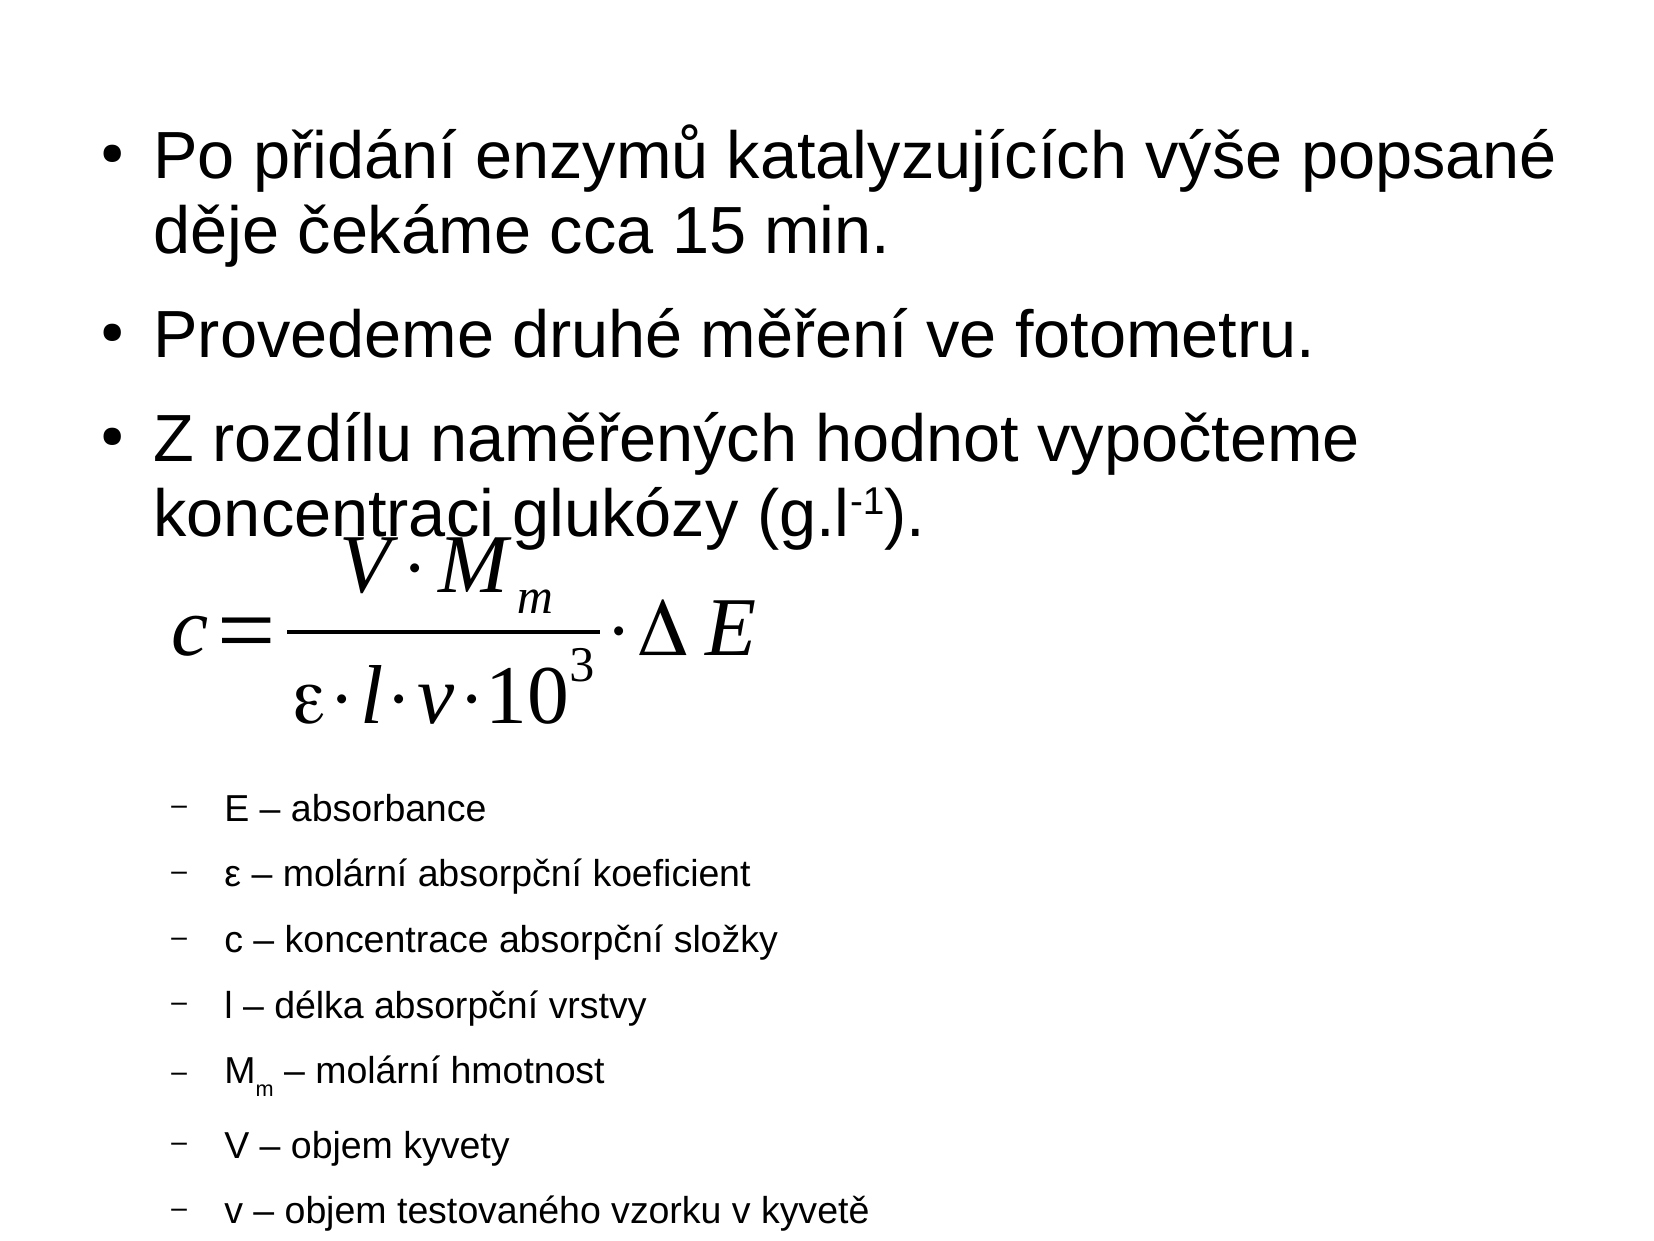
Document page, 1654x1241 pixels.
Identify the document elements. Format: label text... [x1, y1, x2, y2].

list Po přidání enzymů katalyzujících výše popsané děje čekáme cca 15 min. Provedeme druhé měření ve fotometru. Z rozdílu naměřených hodnot vypočteme koncentraci glukózy (g.l-1). E – absorbance ε – molární absorpční koeficient c – koncentrace absorpční složky l – délka absorpční vrstvy Mm – molární hmotnost V – objem kyvety v – objem testovaného vzorku v kyvetě [82, 118, 1571, 1170]
chart [150, 519, 780, 745]
